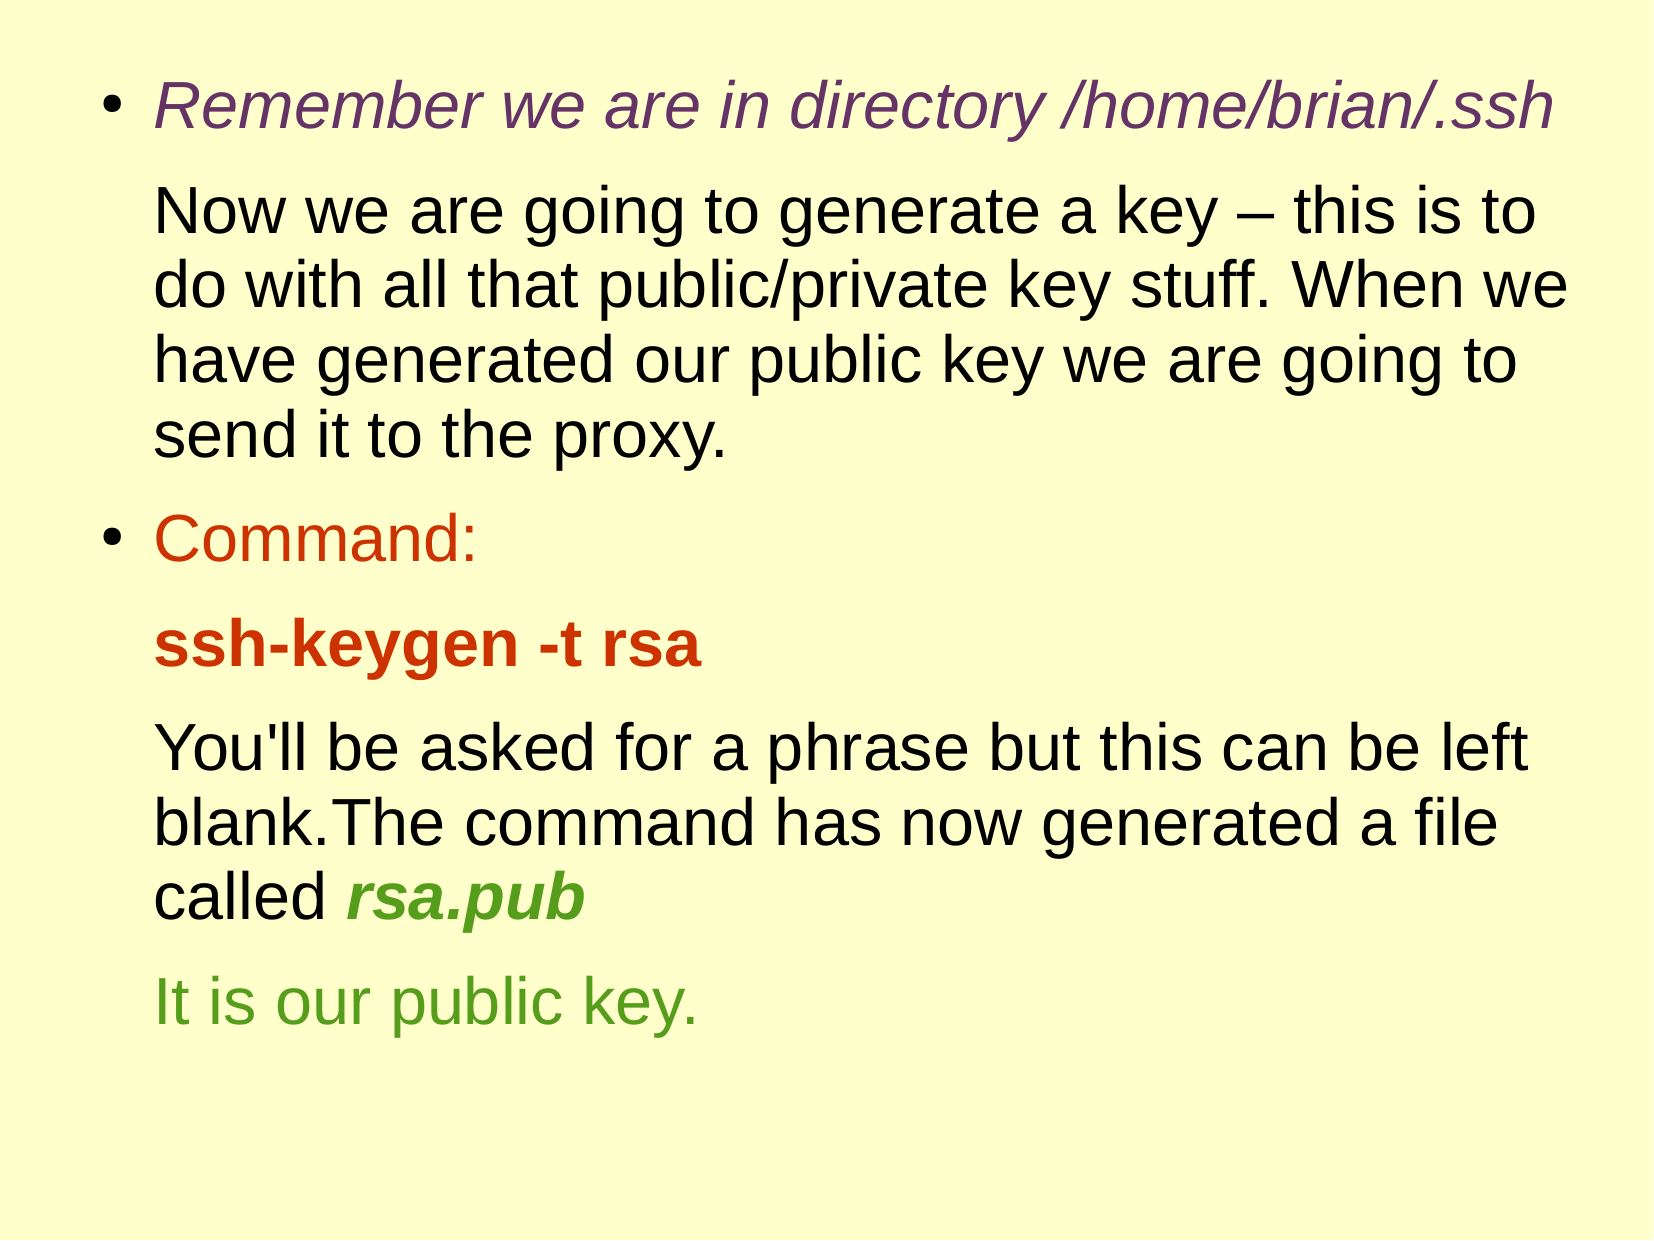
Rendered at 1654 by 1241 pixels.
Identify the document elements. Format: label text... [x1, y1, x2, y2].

list Remember we are in directory /home/brian/.ssh Now we are going to generate a key – this is to do with all that public/private key stuff. When we have generated our public key we are going to send it to the proxy. Command: ssh-keygen -t rsa You'll be asked for a phrase but this can be left blank.The command has now generated a file called rsa.pub It is our public key. [82, 68, 1571, 1186]
